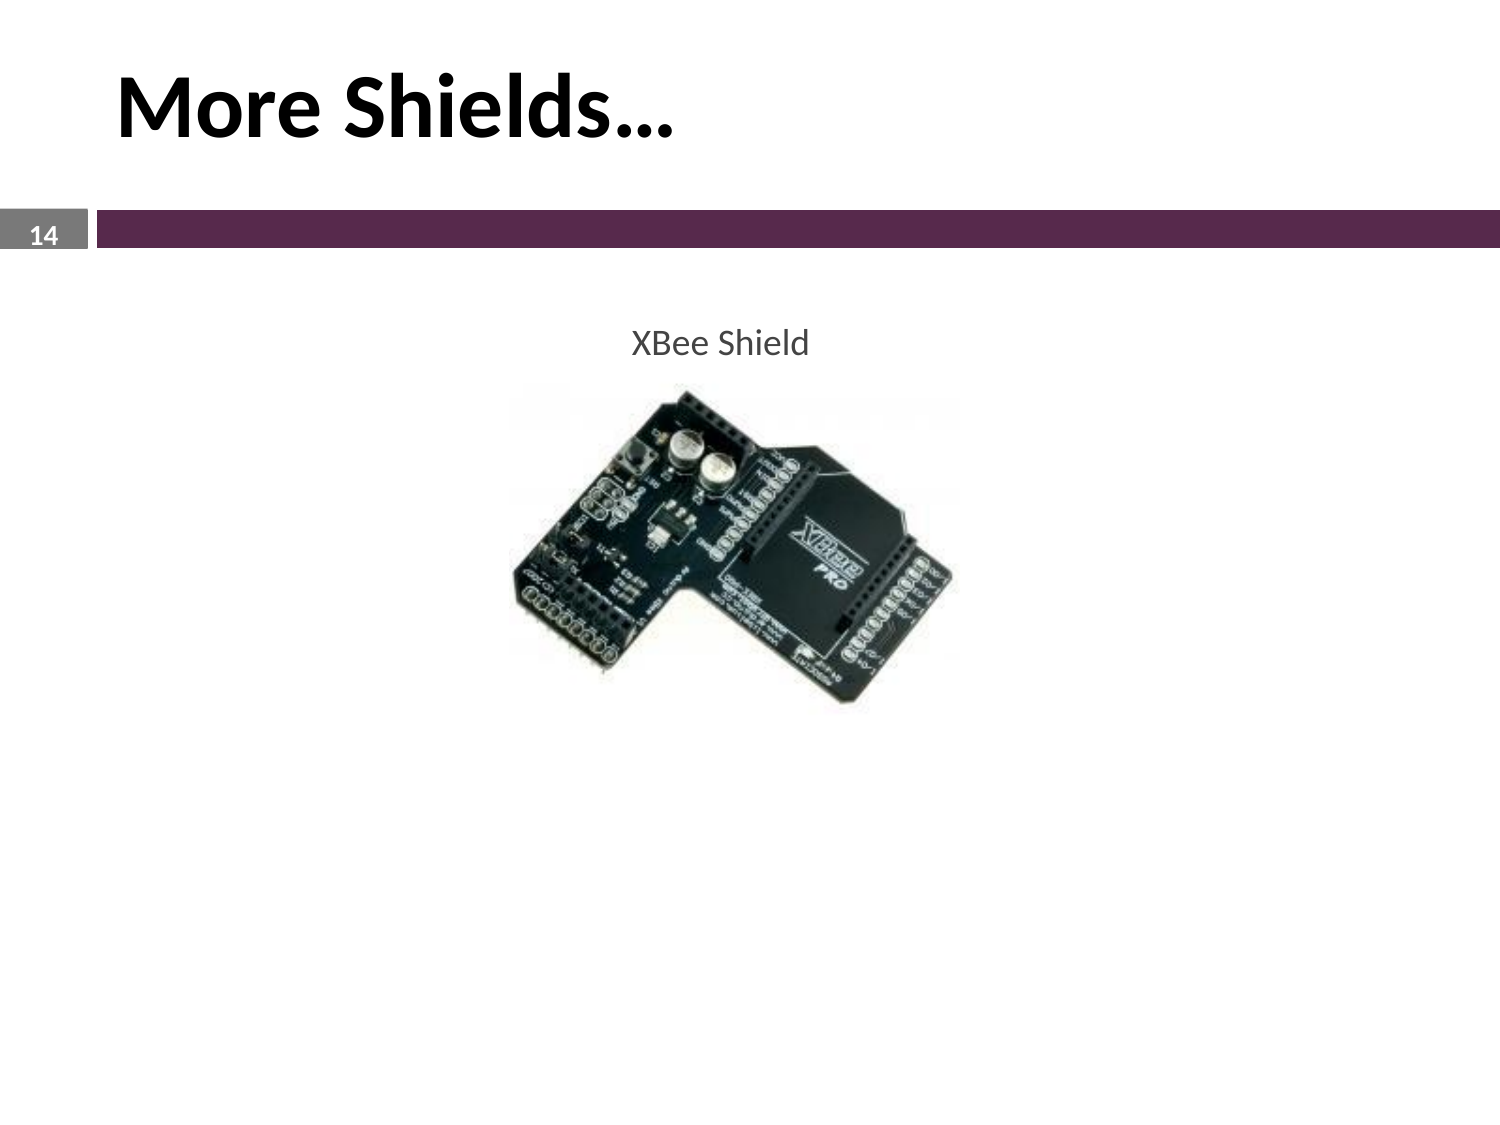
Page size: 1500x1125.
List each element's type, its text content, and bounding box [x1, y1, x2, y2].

picture [509, 324, 960, 774]
text_box [0, 208, 88, 249]
text_box XBee Shield [631, 321, 1015, 379]
title More Shields… [100, 19, 1438, 182]
